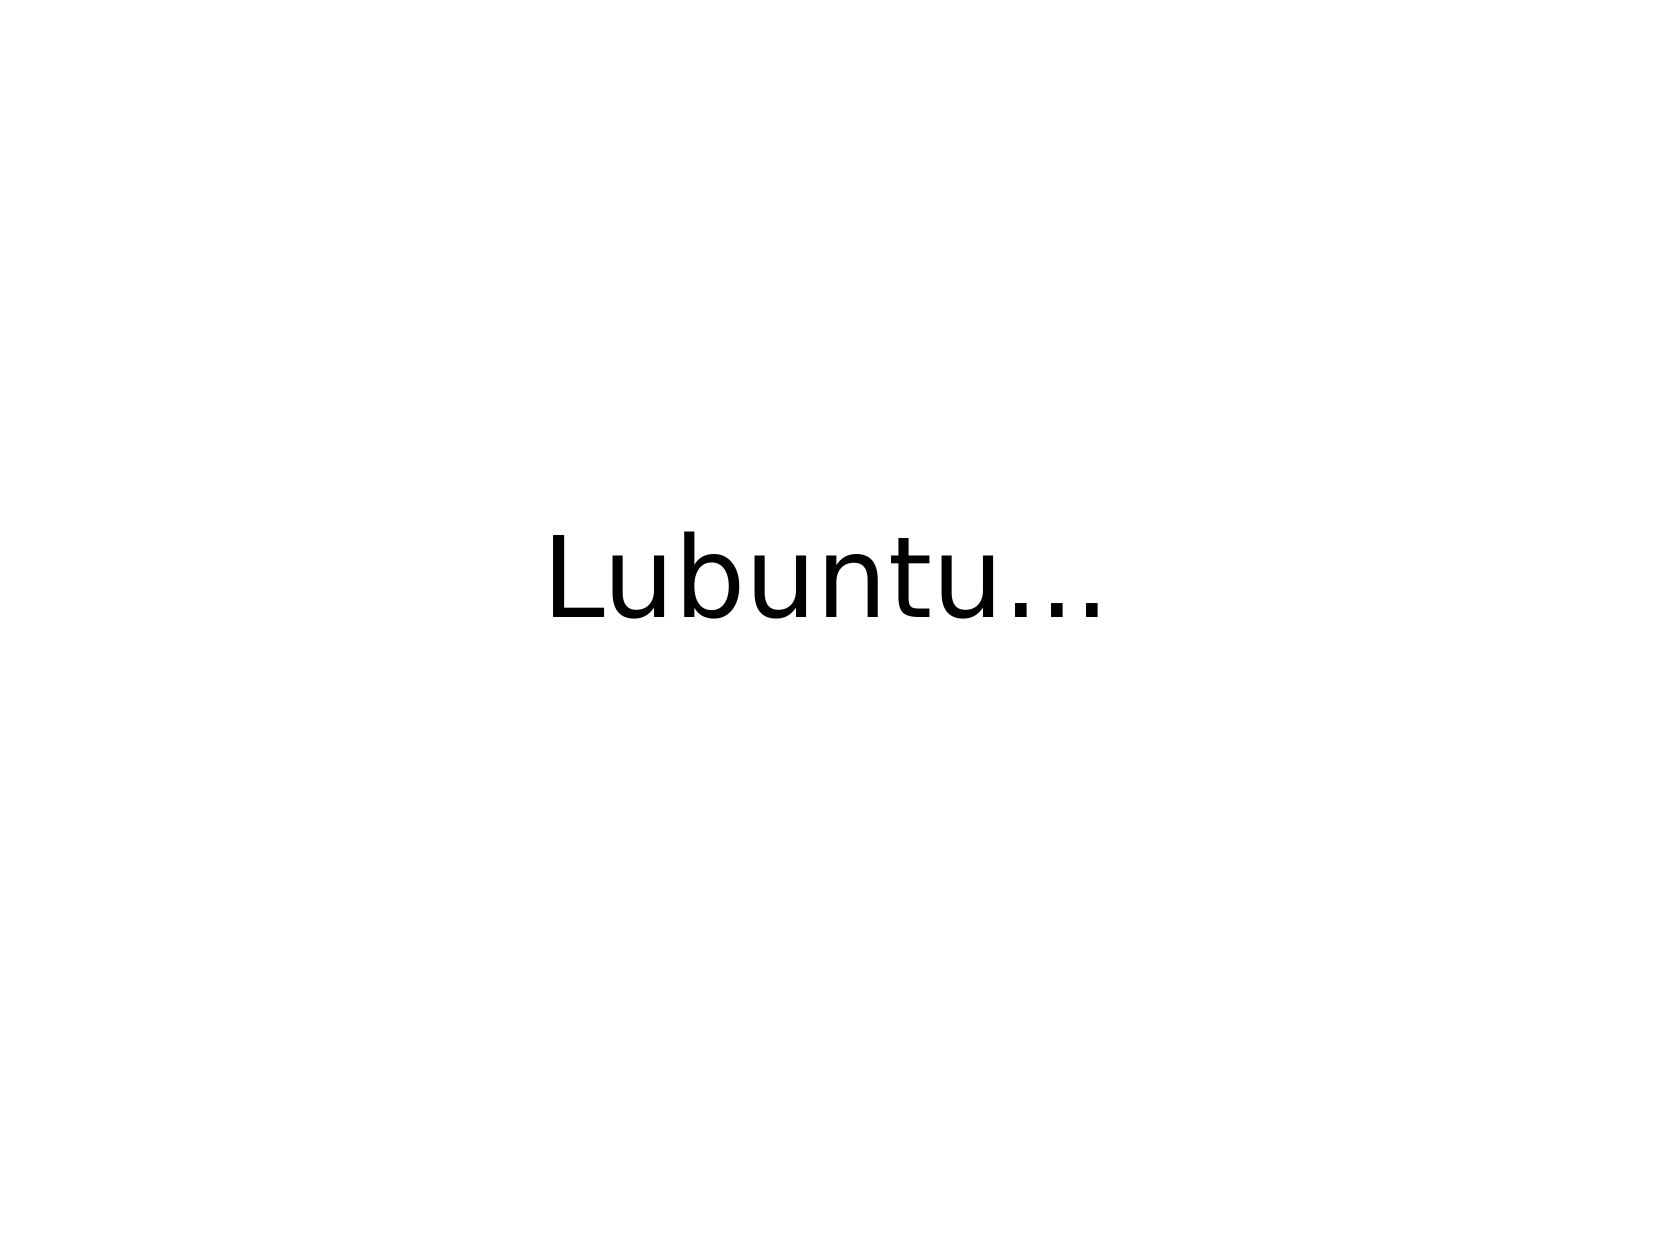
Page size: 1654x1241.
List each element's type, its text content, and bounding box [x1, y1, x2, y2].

subtitle Lubuntu... [82, 49, 1571, 1109]
